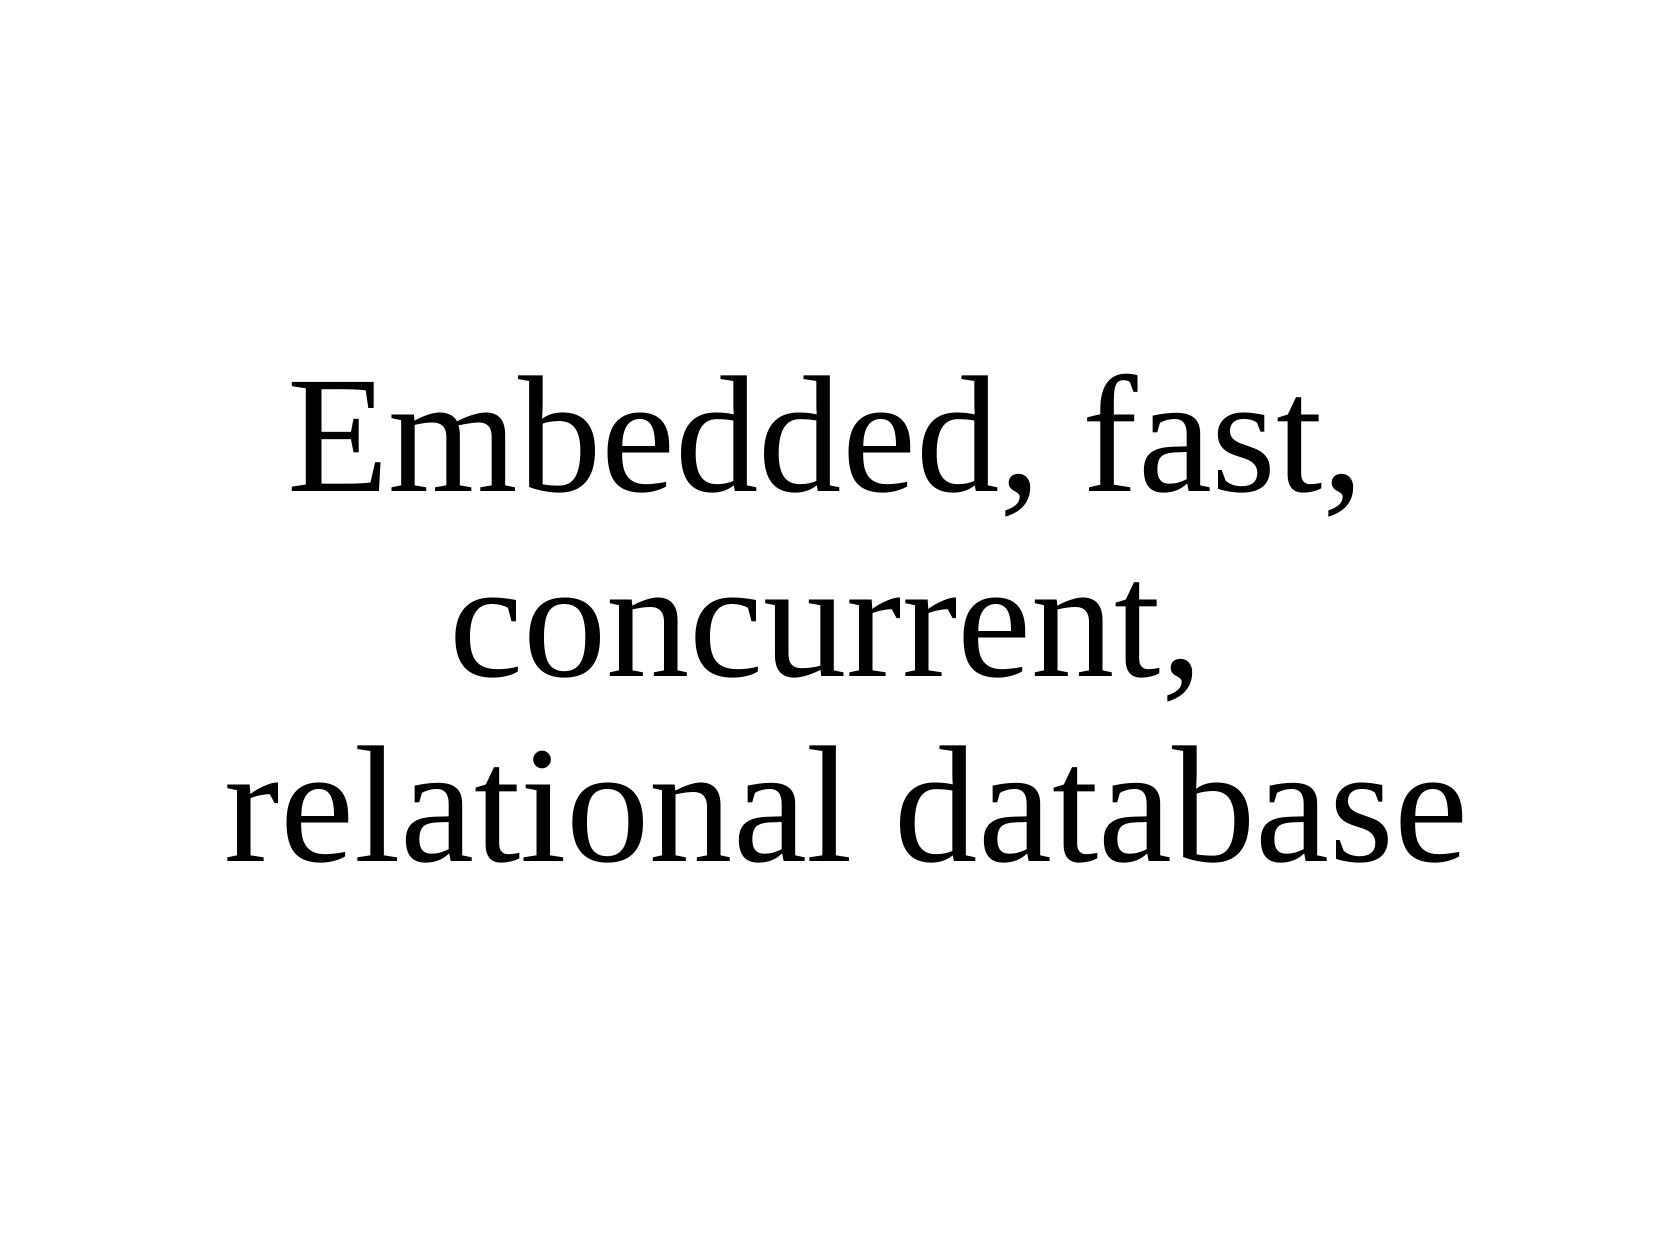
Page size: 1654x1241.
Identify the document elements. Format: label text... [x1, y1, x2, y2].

title Embedded, fast, concurrent, relational database [0, 343, 1654, 897]
